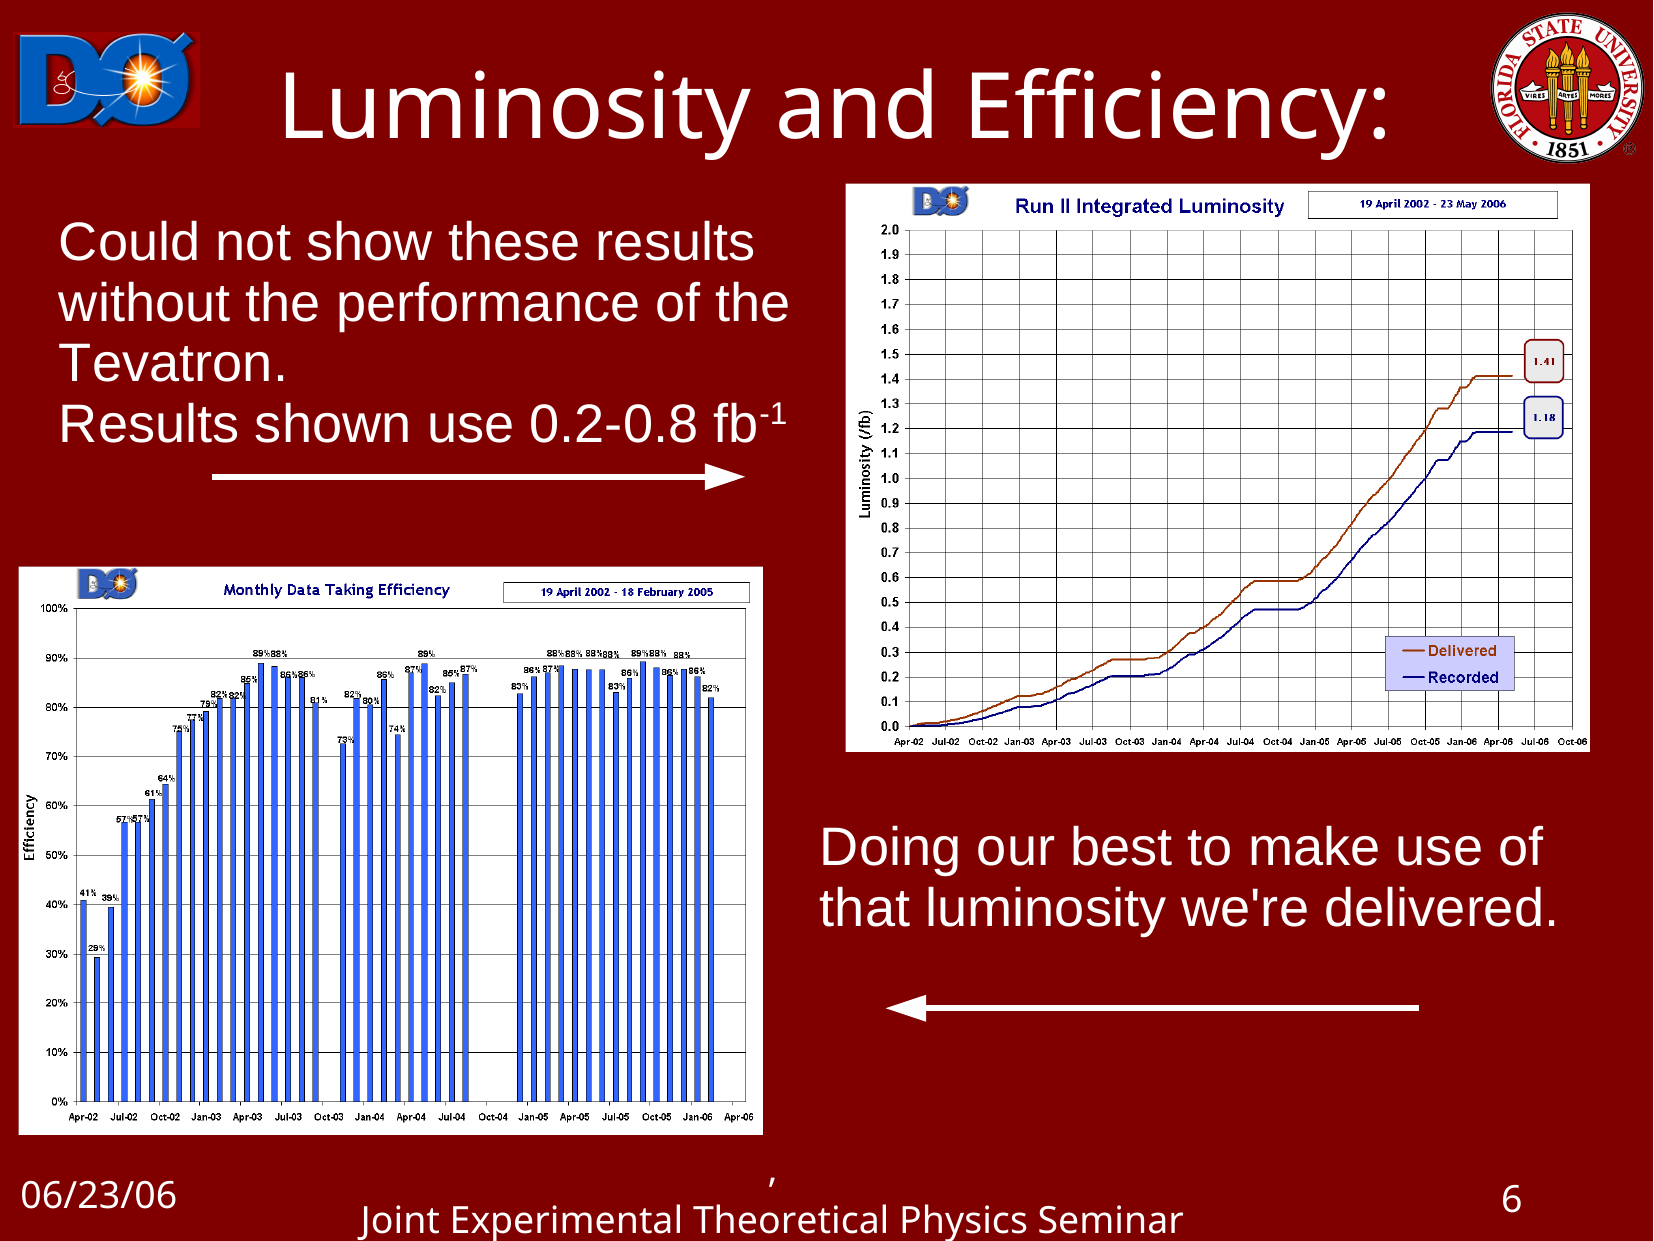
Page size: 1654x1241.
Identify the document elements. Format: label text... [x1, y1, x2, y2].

text_box Doing our best to make use of that luminosity we're delivered. [805, 809, 1583, 946]
picture [13, 32, 196, 128]
picture [1489, 11, 1646, 165]
picture [842, 180, 1593, 754]
title Luminosity and Efficiency: [196, 0, 1475, 208]
picture [15, 563, 766, 1137]
text_box Could not show these results without the performance of the Tevatron. Results shown use 0.2-0.8 fb-1 [44, 204, 822, 462]
